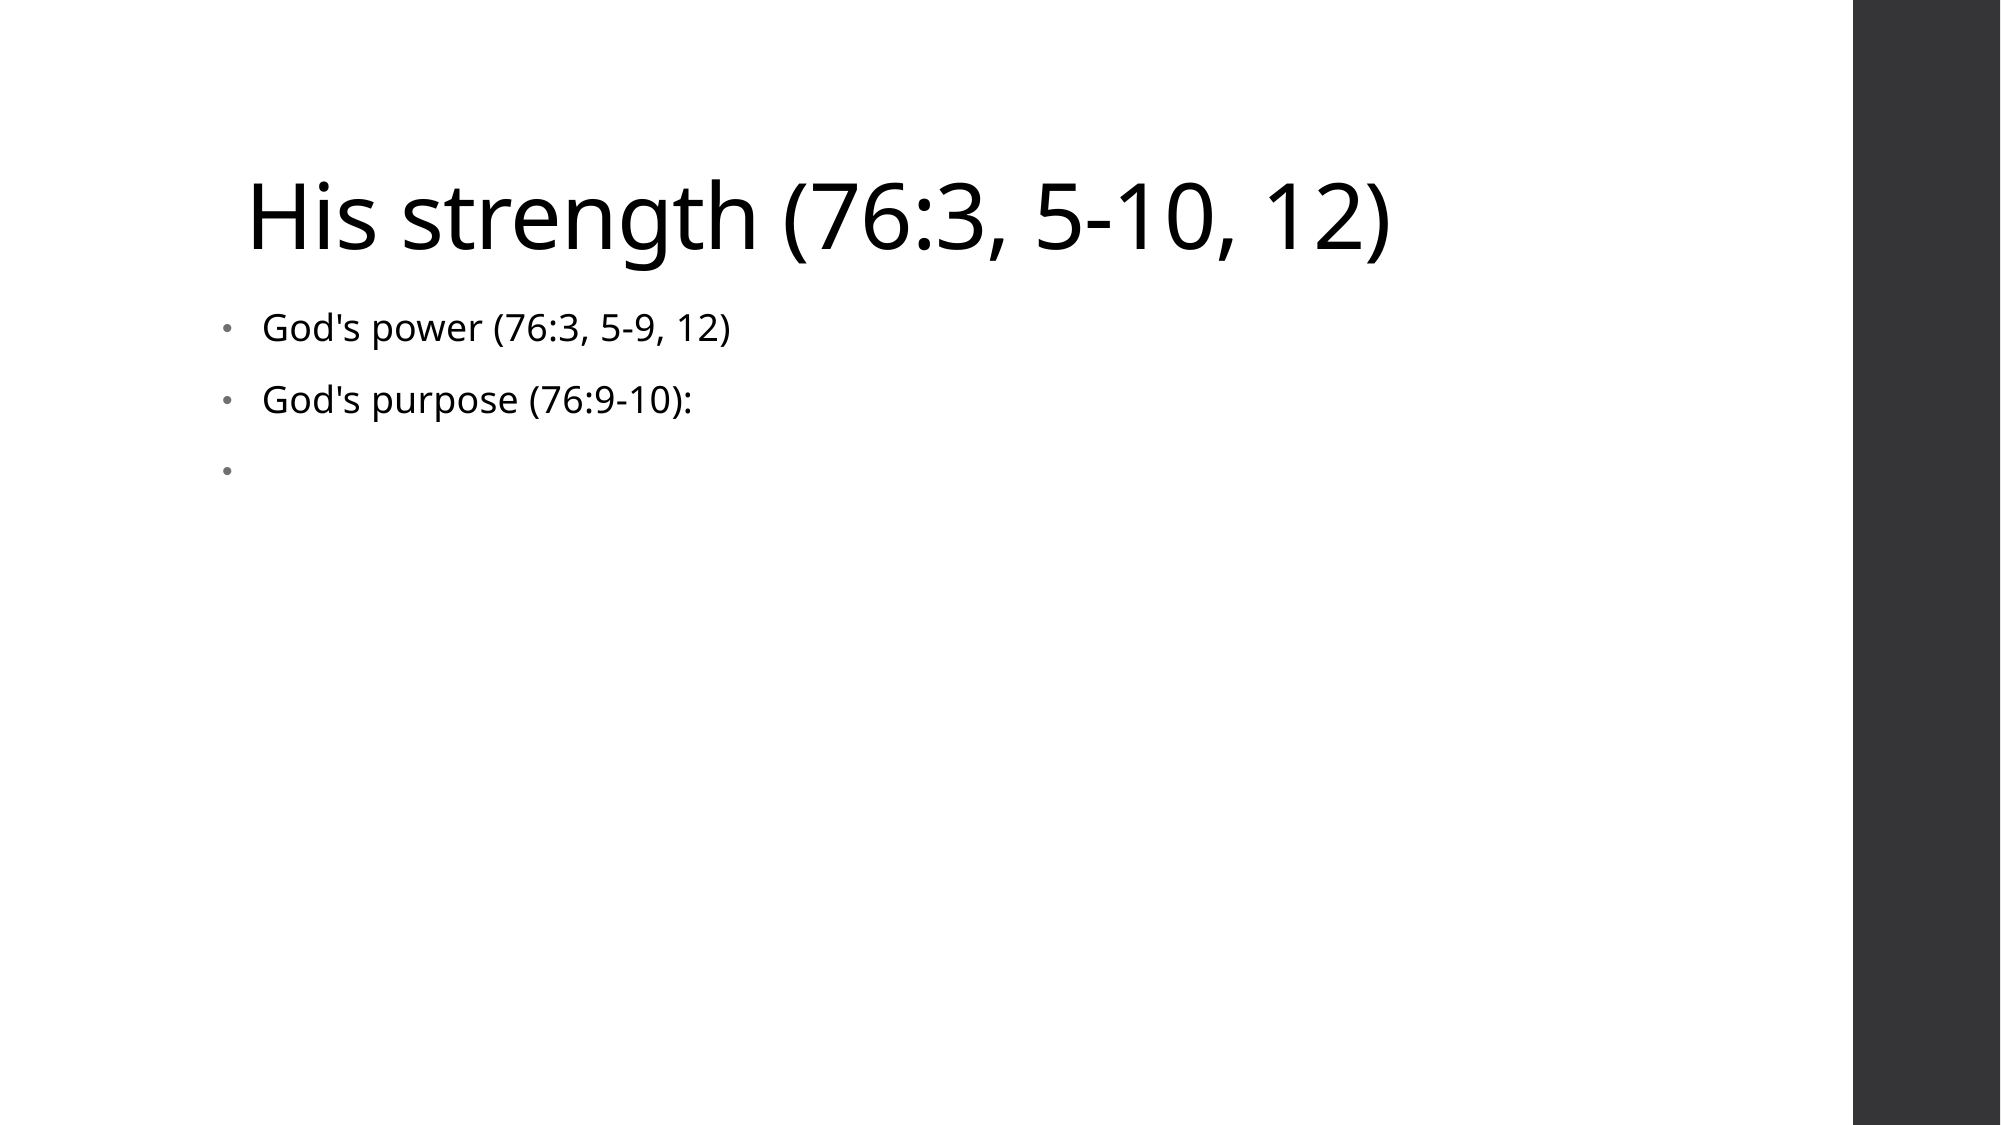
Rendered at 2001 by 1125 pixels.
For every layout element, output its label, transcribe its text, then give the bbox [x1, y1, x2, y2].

list God's power (76:3, 5-9, 12) God's purpose (76:9-10): [206, 299, 1617, 1014]
title His strength (76:3, 5-10, 12) [206, 60, 1797, 278]
